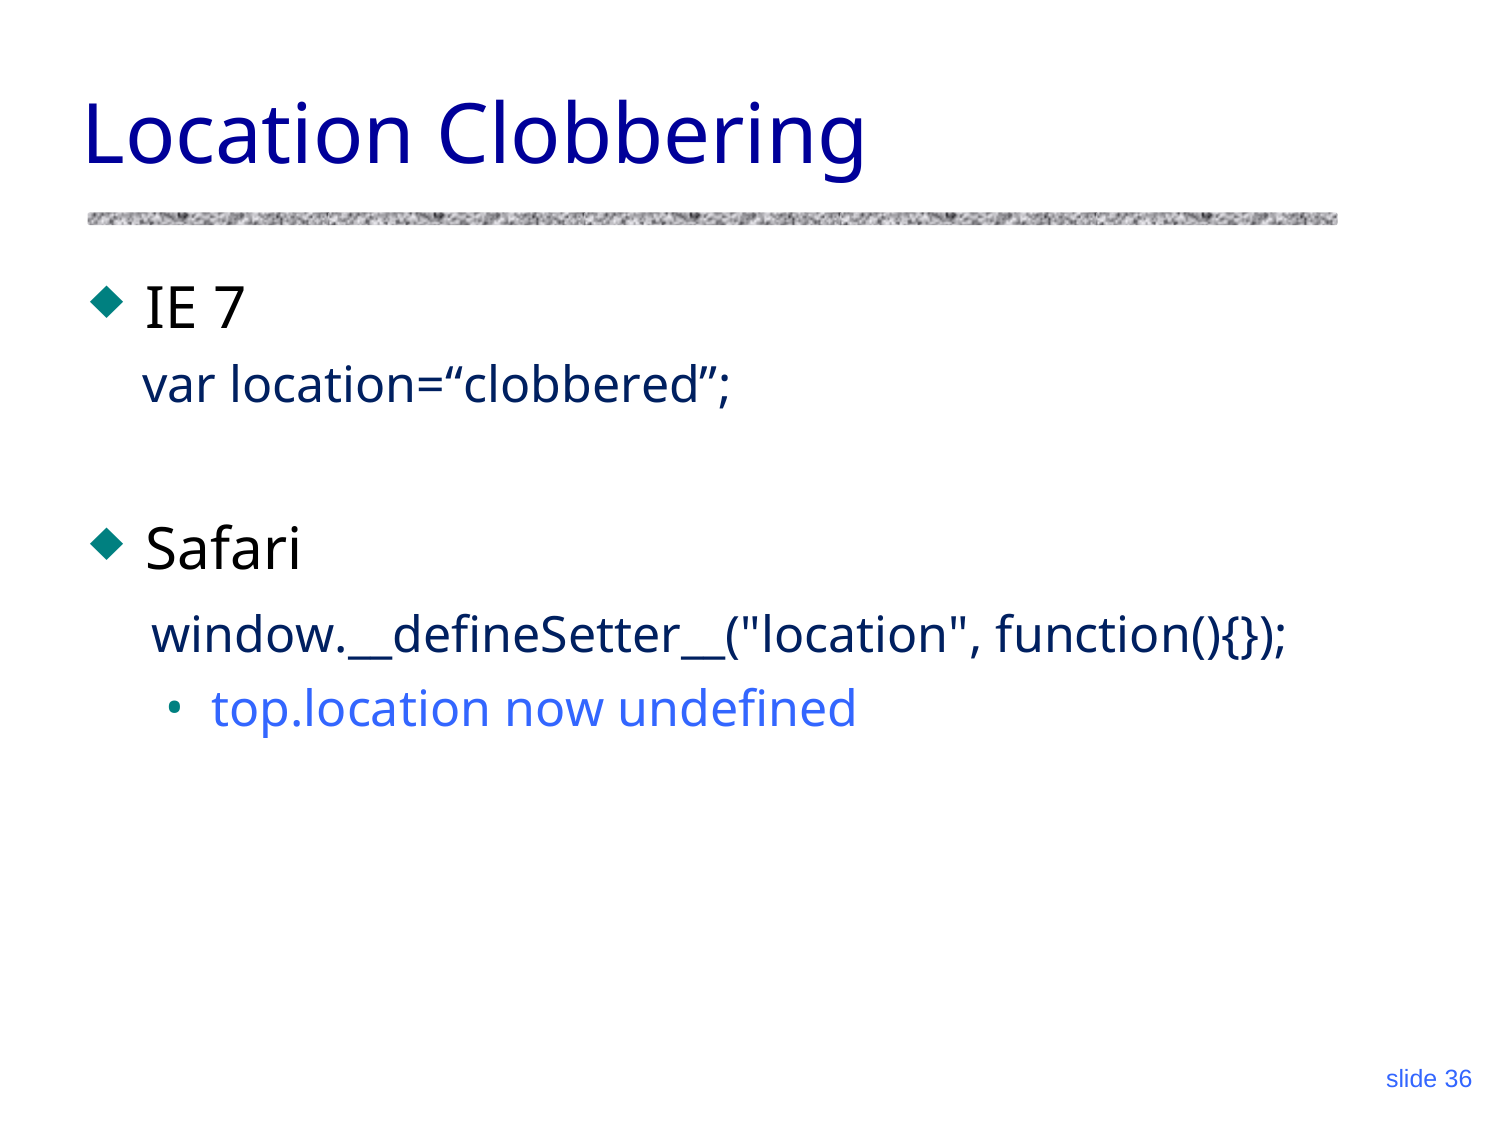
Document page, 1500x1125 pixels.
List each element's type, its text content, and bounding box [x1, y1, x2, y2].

text_box Location Clobbering [66, 37, 1342, 188]
text_box IE 7 var location=“clobbered”; Safari window.__defineSetter__("location", function(){}); top.location now undefined [74, 262, 1417, 994]
text_box slide <number> [1174, 1025, 1488, 1101]
picture [87, 212, 1338, 226]
